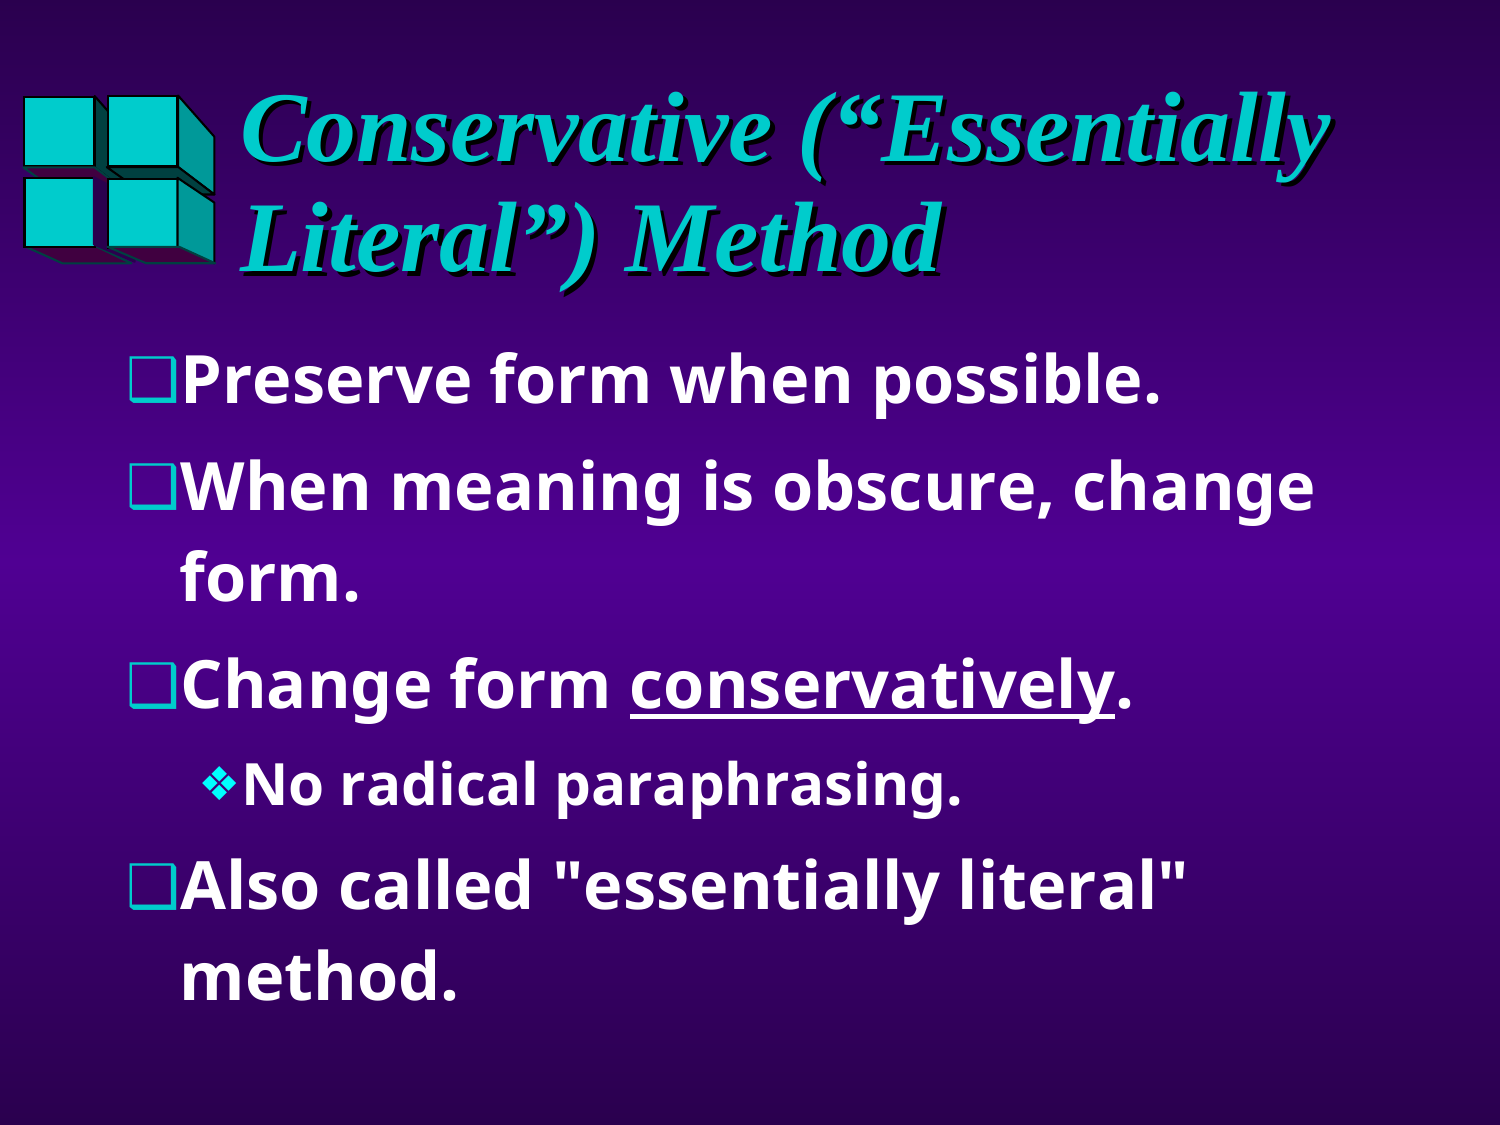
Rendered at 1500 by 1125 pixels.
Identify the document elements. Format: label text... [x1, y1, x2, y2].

list Preserve form when possible. When meaning is obscure, change form. Change form conservatively. No radical paraphrasing. Also called "essentially literal" method. [112, 324, 1388, 1001]
title Conservative (“Essentially Literal”) Method [224, 64, 1388, 302]
